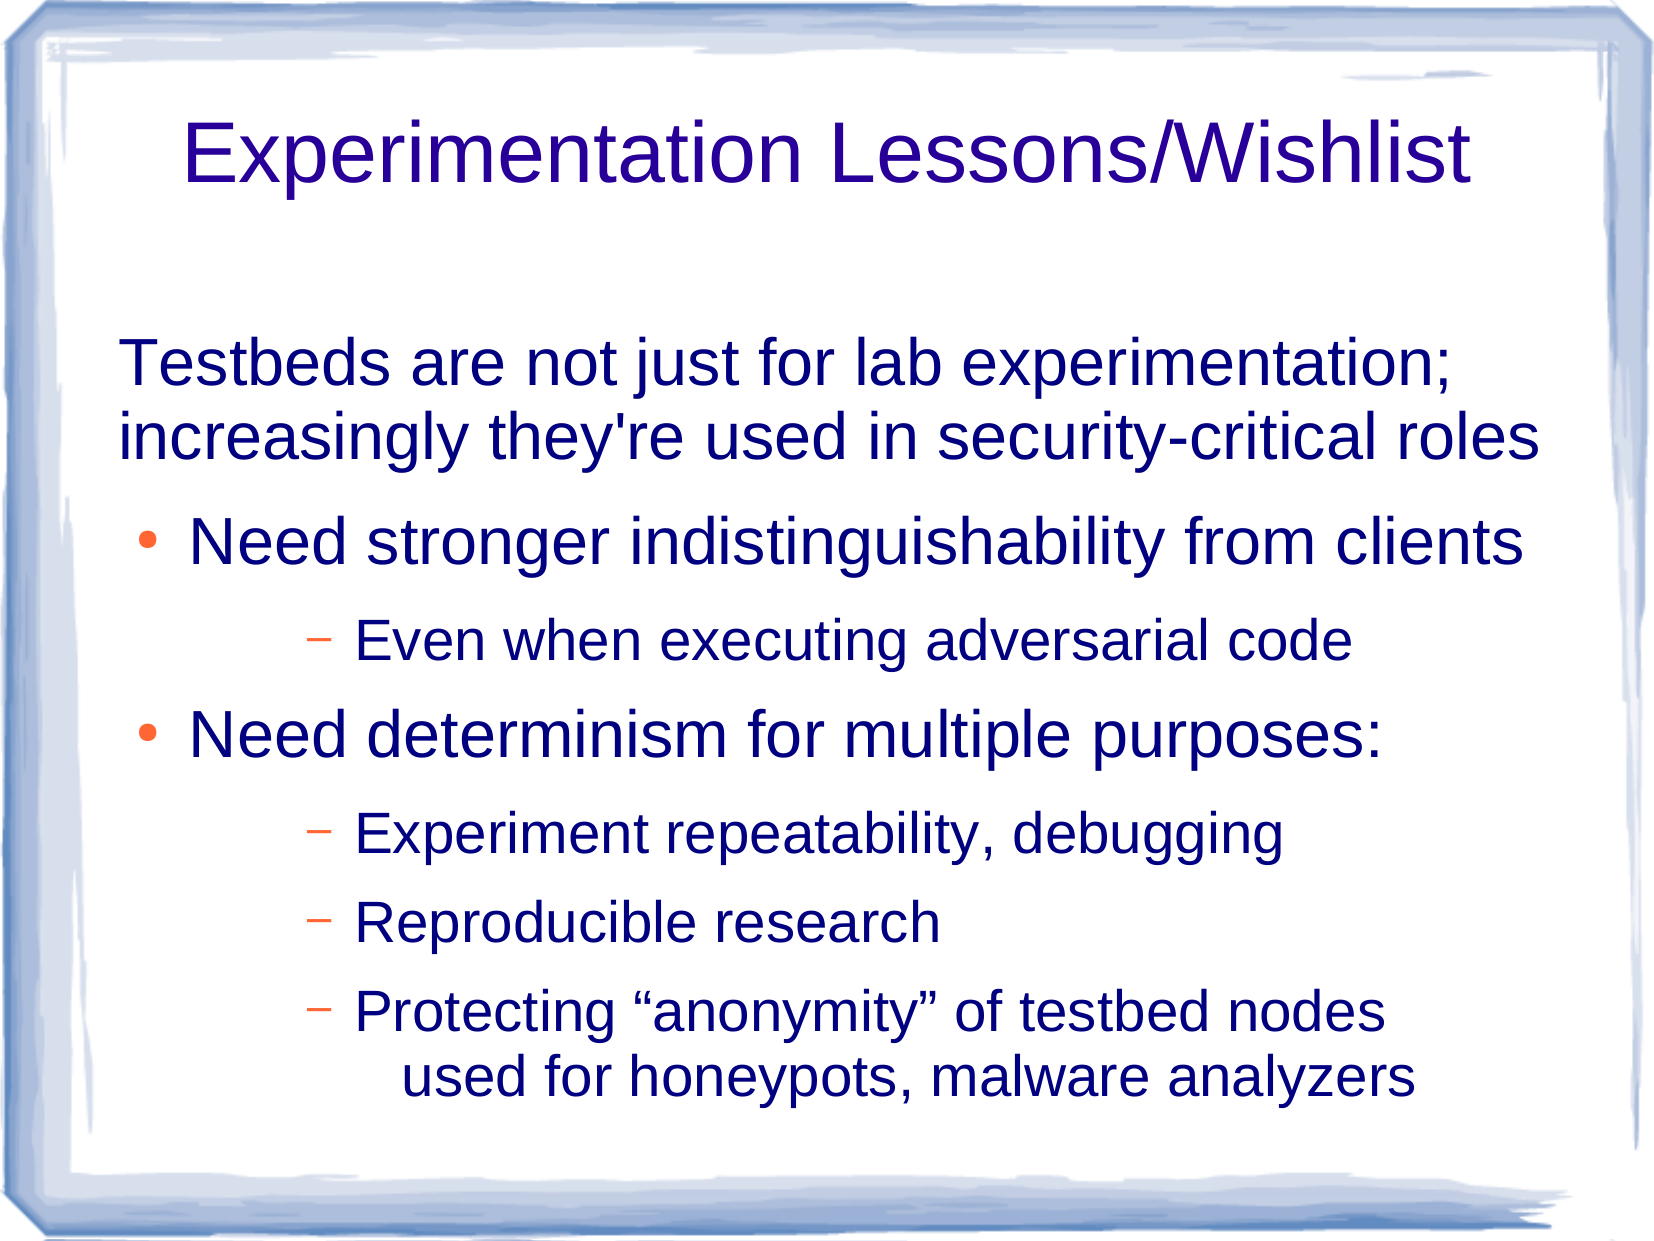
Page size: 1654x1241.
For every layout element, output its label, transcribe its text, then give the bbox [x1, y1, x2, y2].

picture [0, 0, 1654, 1241]
title Experimentation Lessons/Wishlist [82, 49, 1571, 257]
list Testbeds are not just for lab experimentation; increasingly they're used in security-critical roles Need stronger indistinguishability from clients Even when executing adversarial code Need determinism for multiple purposes: Experiment repeatability, debugging Reproducible research Protecting “anonymity” of testbed nodes used for honeypots, malware analyzers [118, 324, 1571, 1107]
